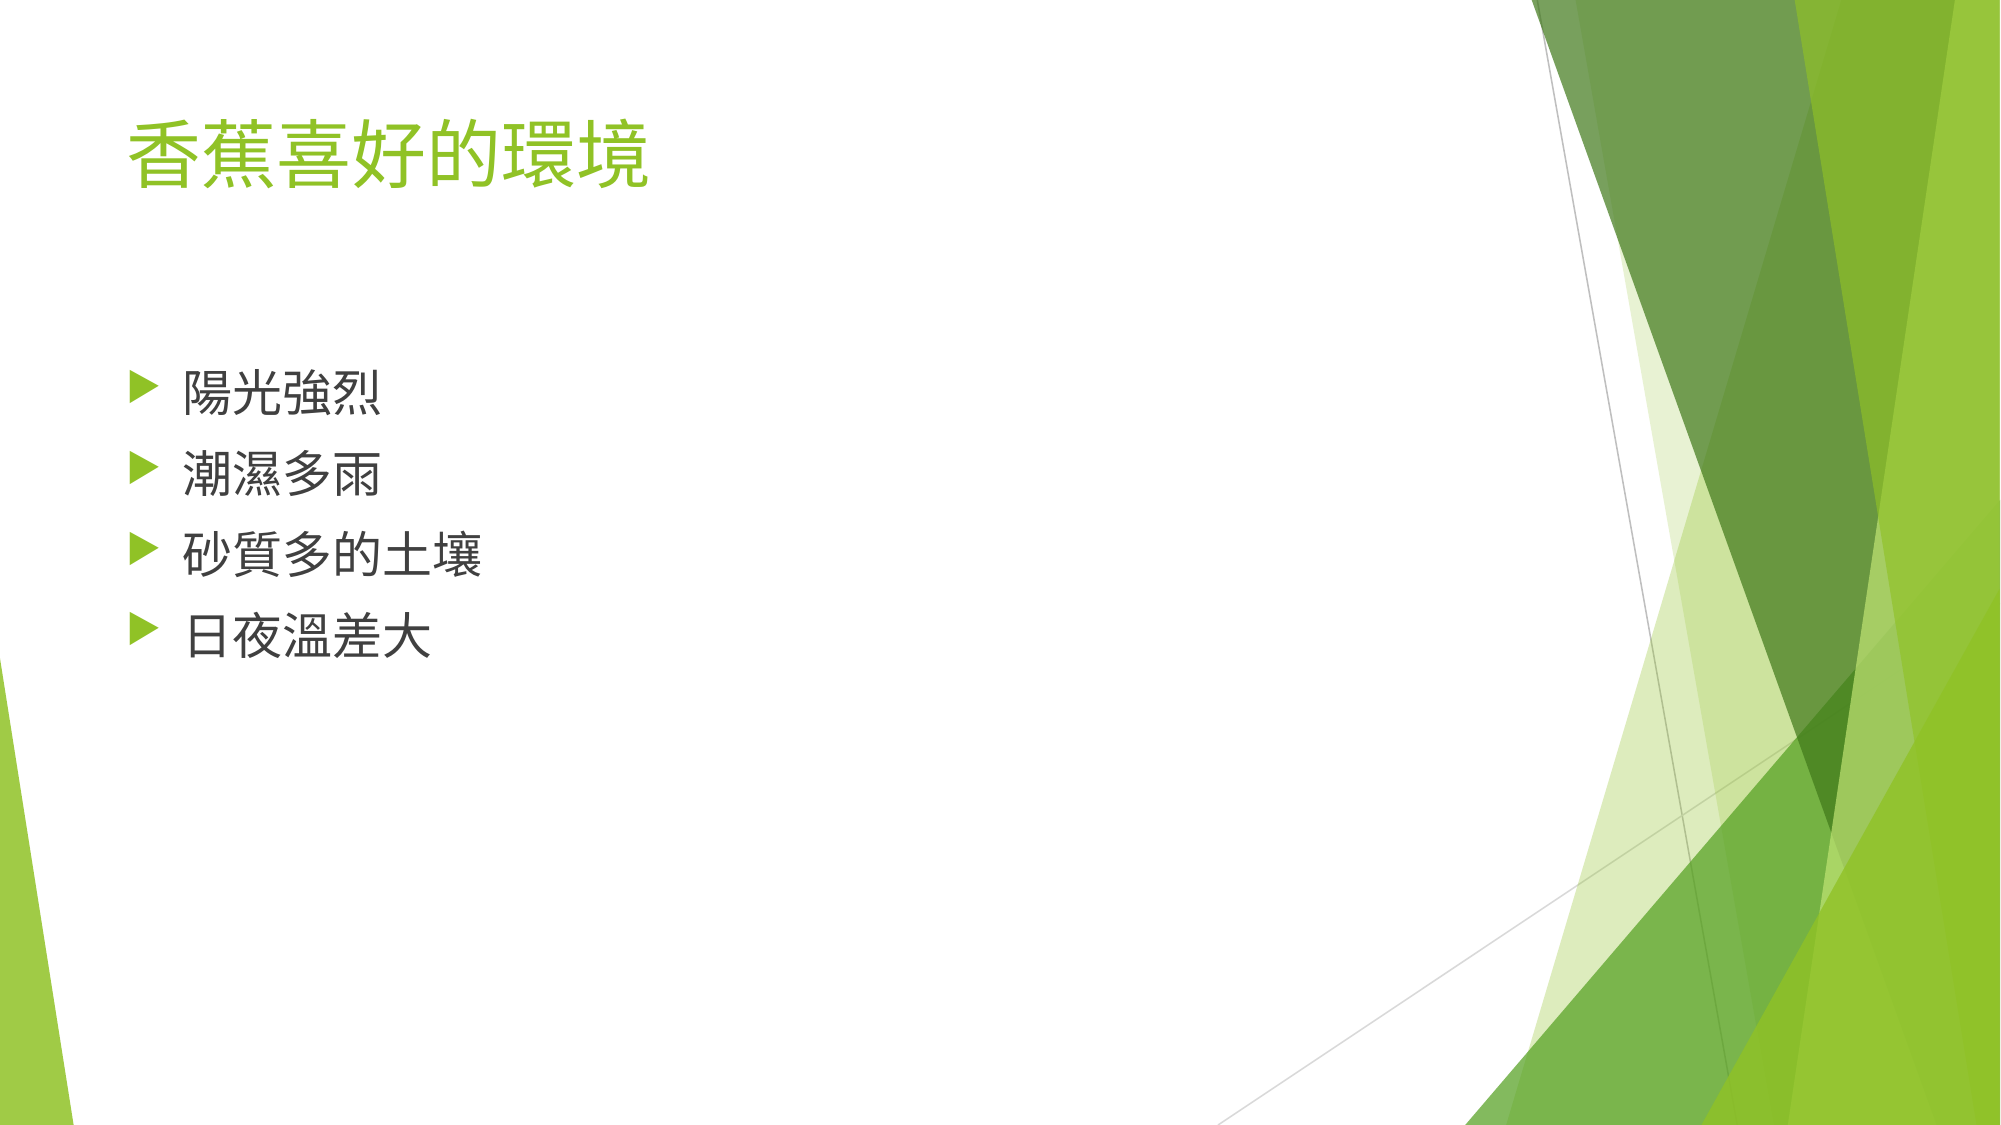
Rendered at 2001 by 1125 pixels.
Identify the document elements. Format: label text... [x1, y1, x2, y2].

list 陽光強烈 潮濕多雨 砂質多的土壤 日夜溫差大 [111, 354, 1522, 992]
title 香蕉喜好的環境 [111, 99, 1522, 317]
